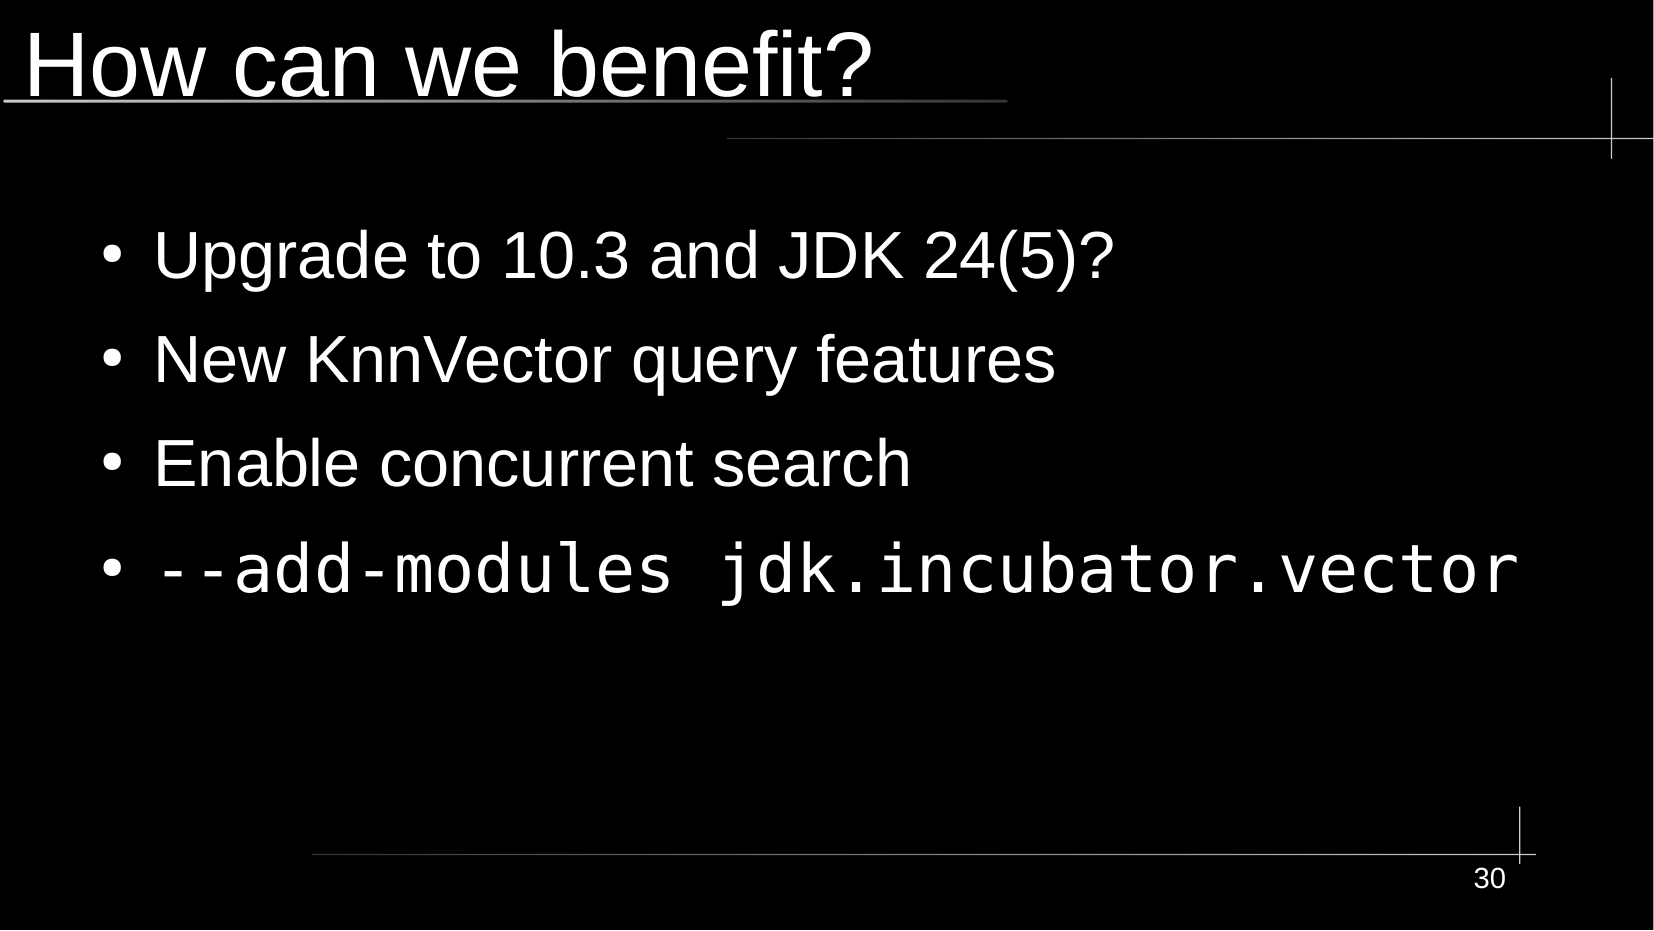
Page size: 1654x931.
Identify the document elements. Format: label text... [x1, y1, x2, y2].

title How can we benefit? [23, 11, 1589, 119]
list Upgrade to 10.3 and JDK 24(5)? New KnnVector query features Enable concurrent search --add-modules jdk.incubator.vector [82, 217, 1571, 758]
